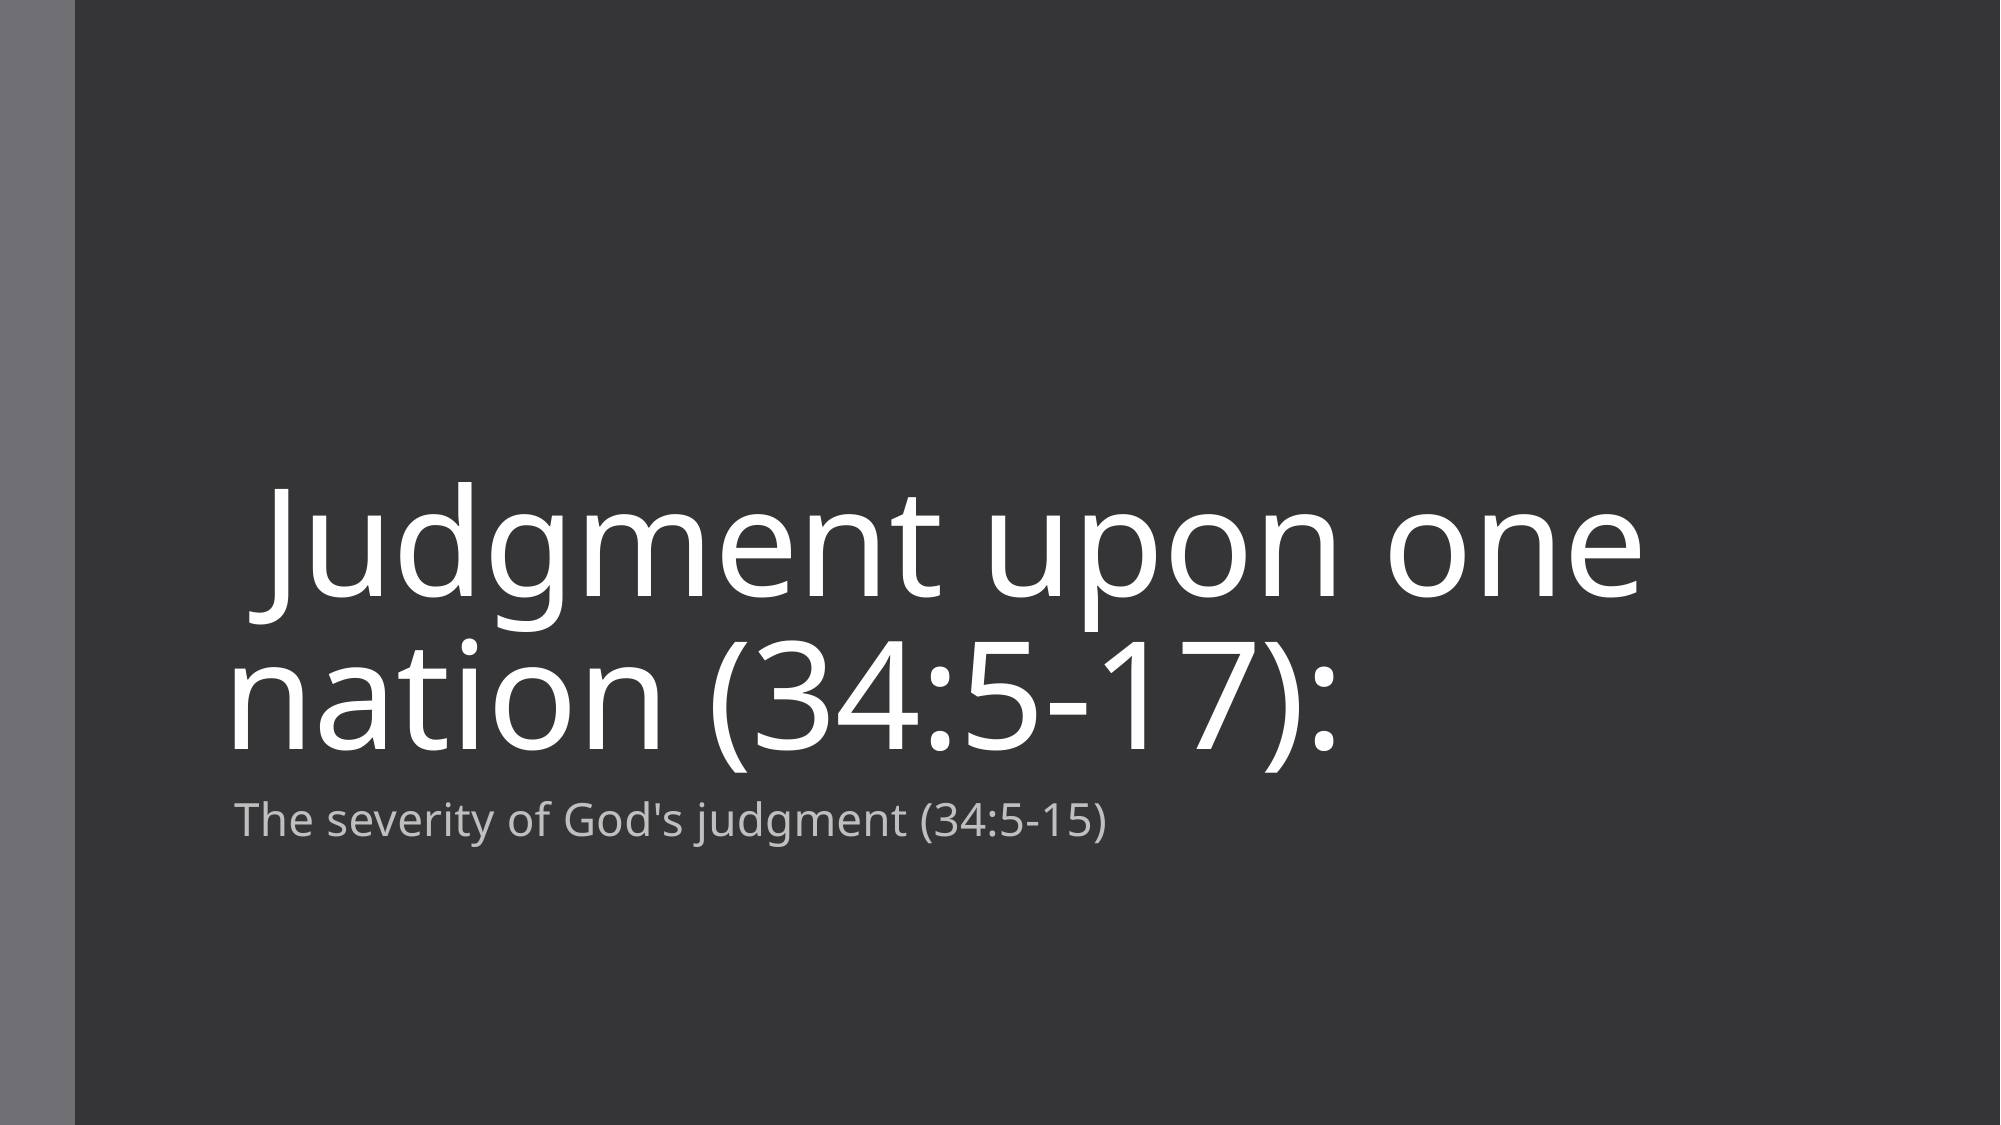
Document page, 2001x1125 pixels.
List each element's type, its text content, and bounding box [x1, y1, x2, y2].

title Judgment upon one nation (34:5-17): [206, 124, 1752, 787]
subtitle The severity of God's judgment (34:5-15) [206, 787, 1752, 1066]
